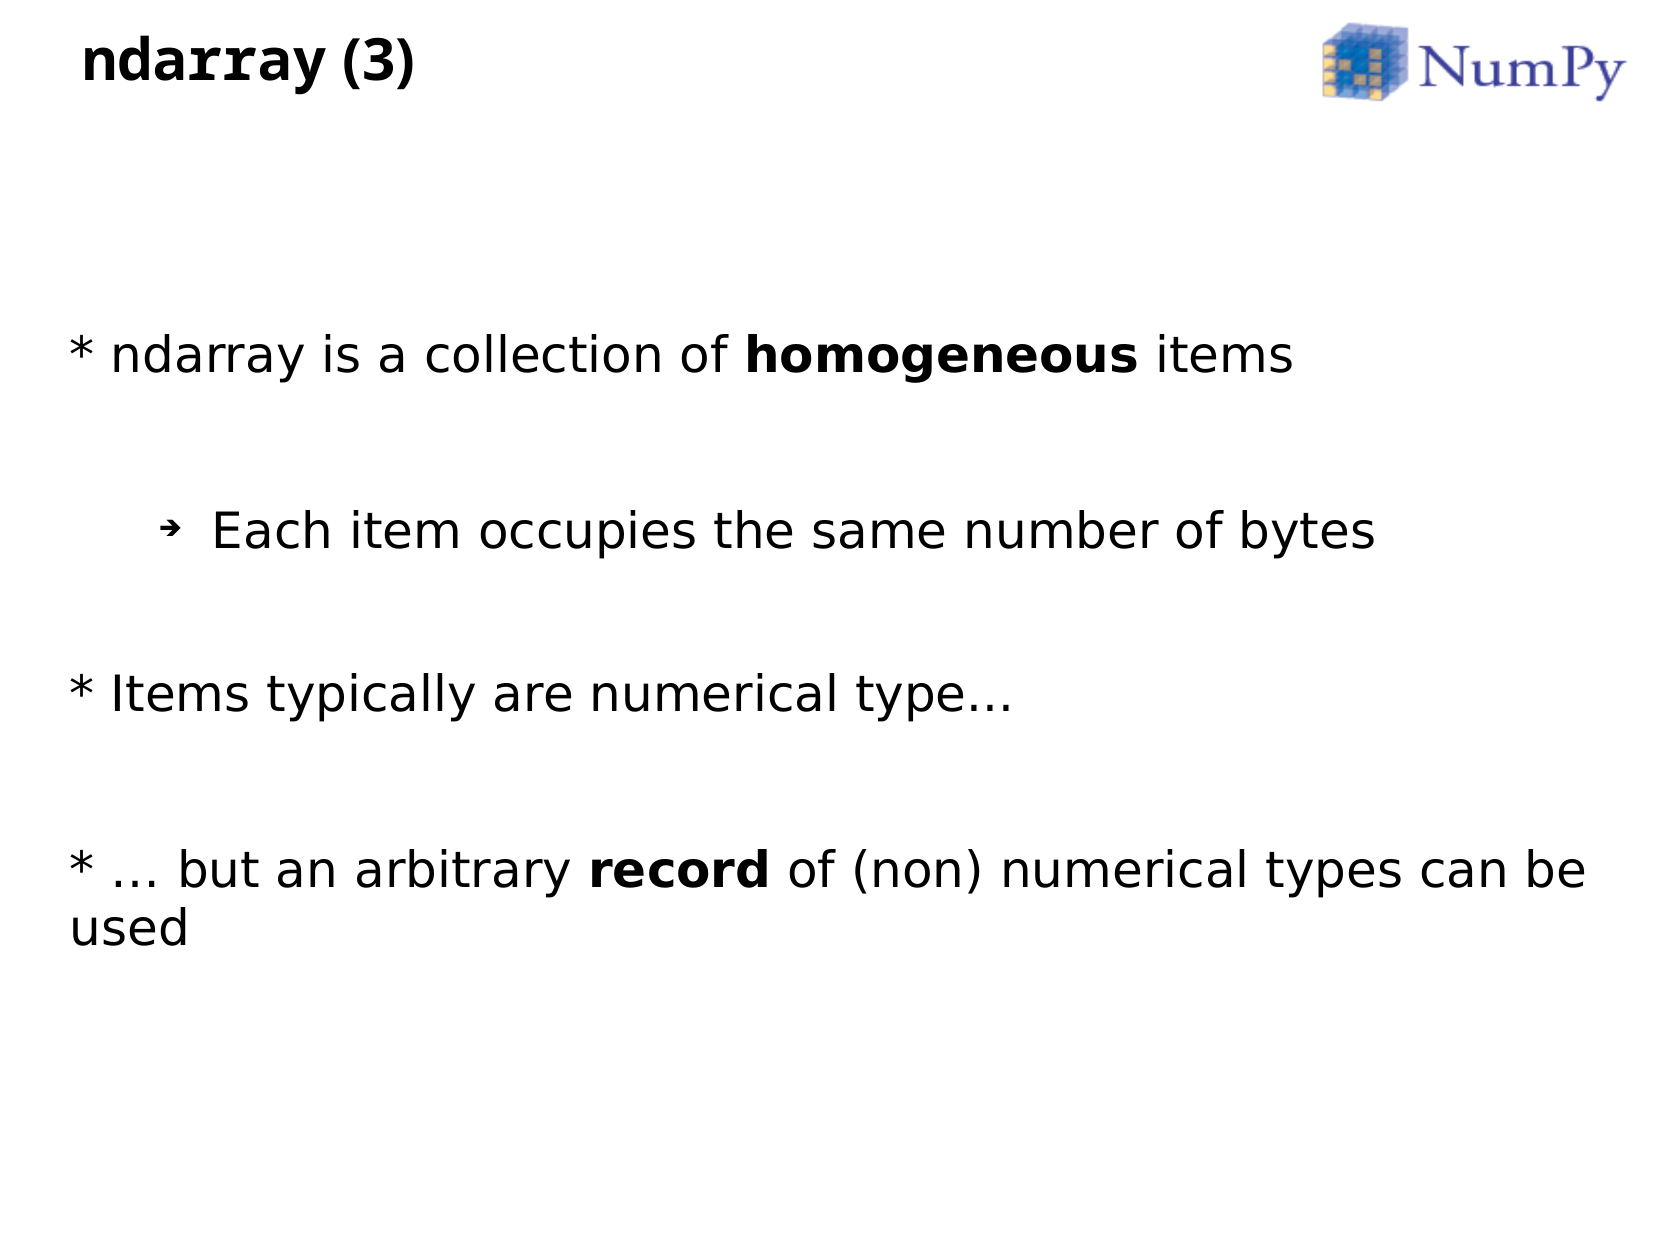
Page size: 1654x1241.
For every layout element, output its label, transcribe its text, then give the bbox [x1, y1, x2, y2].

list * ndarray is a collection of homogeneous items Each item occupies the same number of bytes * Items typically are numerical type... * … but an arbitrary record of (non) numerical types can be used [70, 228, 1613, 1241]
picture [1302, 13, 1635, 113]
title ndarray (3) [82, 3, 1571, 113]
